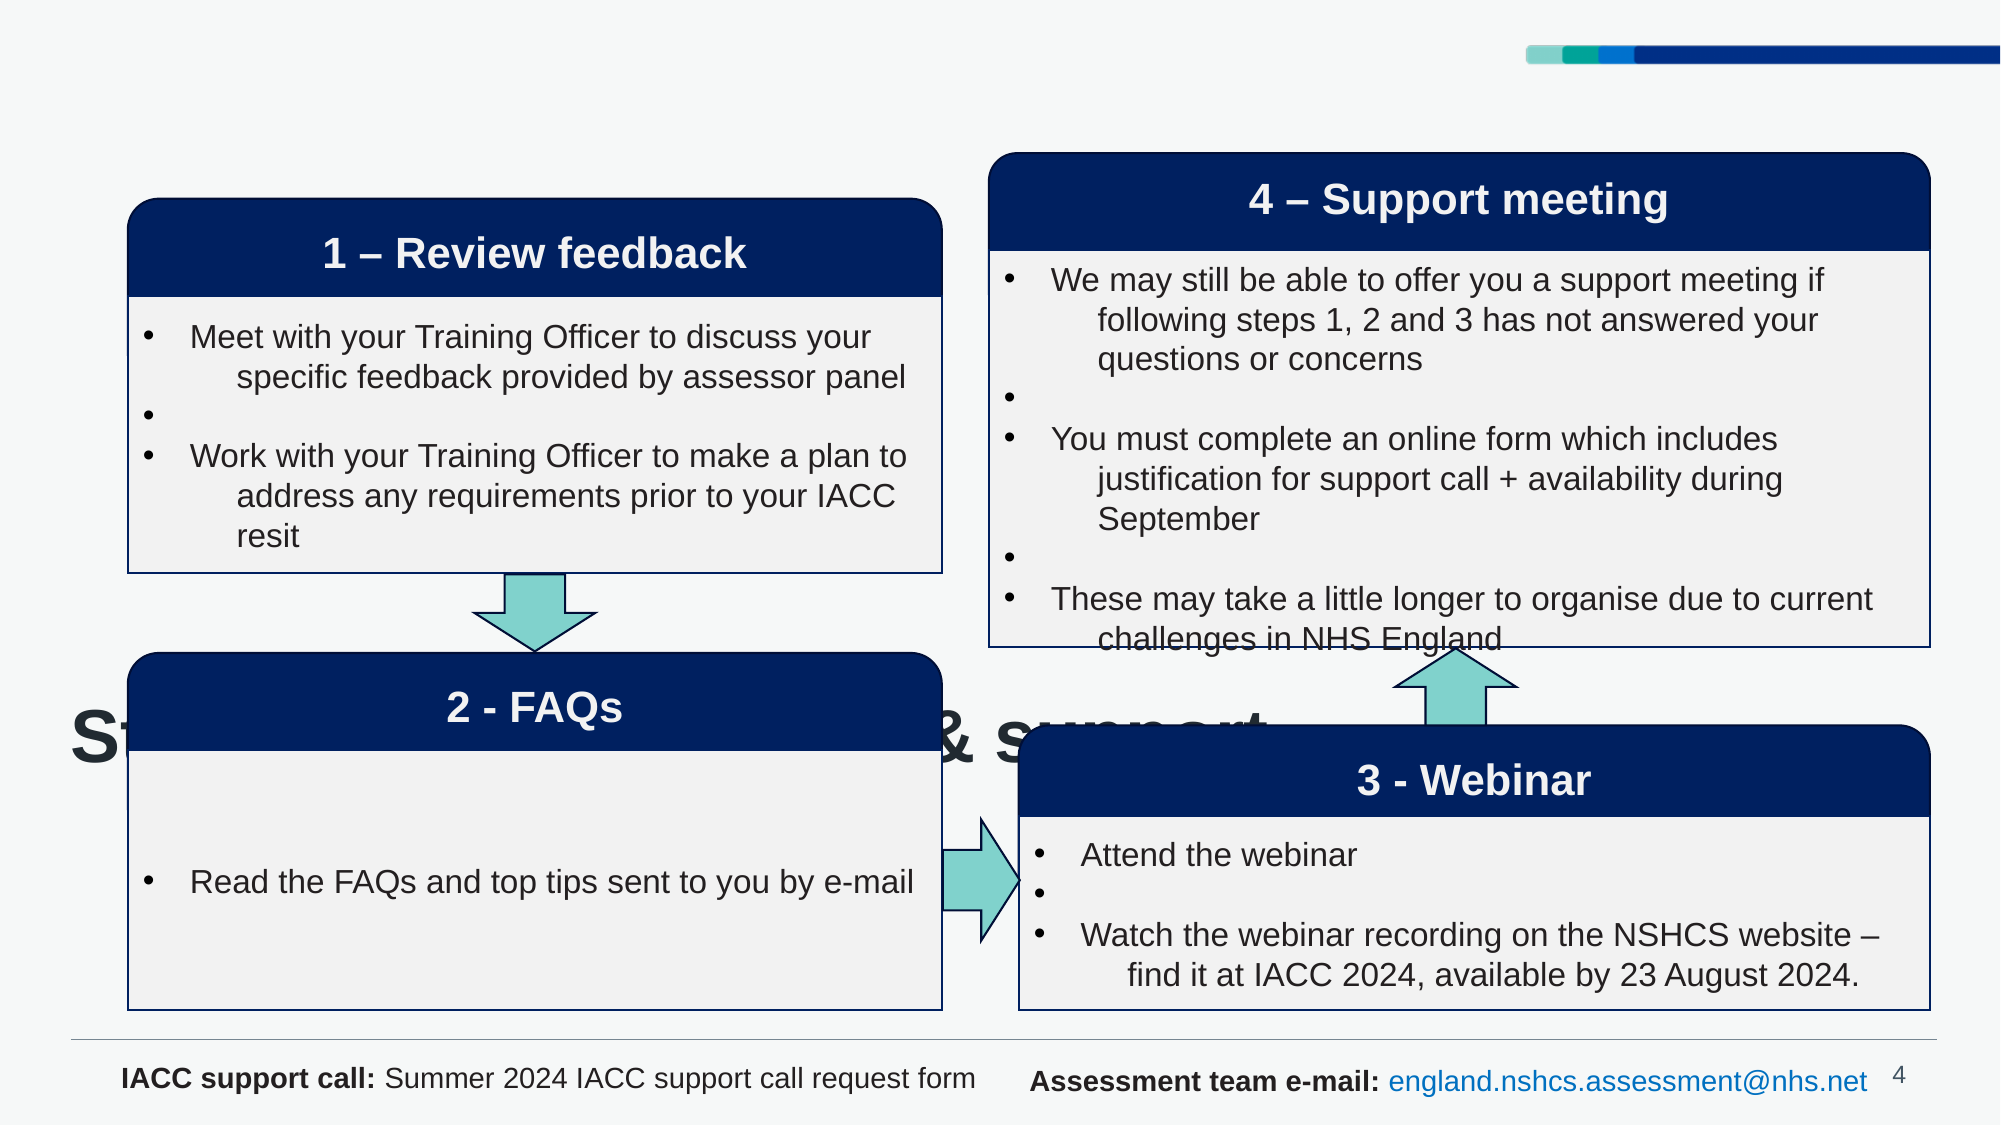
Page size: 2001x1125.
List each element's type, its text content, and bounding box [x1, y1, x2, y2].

text_box Meet with your Training Officer to discuss your specific feedback provided by assessor panel Work with your Training Officer to make a plan to address any requirements prior to your IACC resit [128, 296, 942, 573]
text_box Assessment team e-mail: england.nshcs.assessment@nhs.net [1014, 1054, 1893, 1106]
text_box [1395, 648, 1517, 726]
text_box [942, 819, 1020, 941]
text_box We may still be able to offer you a support meeting if following steps 1, 2 and 3 has not answered your questions or concerns You must complete an online form which includes justification for support call + availability during September These may take a little longer to organise due to current challenges in NHS England [989, 250, 1930, 647]
text_box [474, 574, 596, 652]
text_box 4 – Support meeting [988, 153, 1930, 295]
text_box 3 - Webinar [1018, 725, 1930, 877]
text_box 1 – Review feedback [127, 198, 942, 356]
title Steps to seeking advice & support [66, 6, 1938, 149]
text_box Read the FAQs and top tips sent to you by e-mail [128, 750, 942, 1010]
text_box IACC support call: Summer 2024 IACC support call request form [106, 1052, 998, 1103]
text_box 2 - FAQs [127, 652, 942, 810]
text_box Attend the webinar Watch the webinar recording on the NSHCS website – find it at IACC 2024, available by 23 August 2024. [1019, 816, 1930, 1010]
